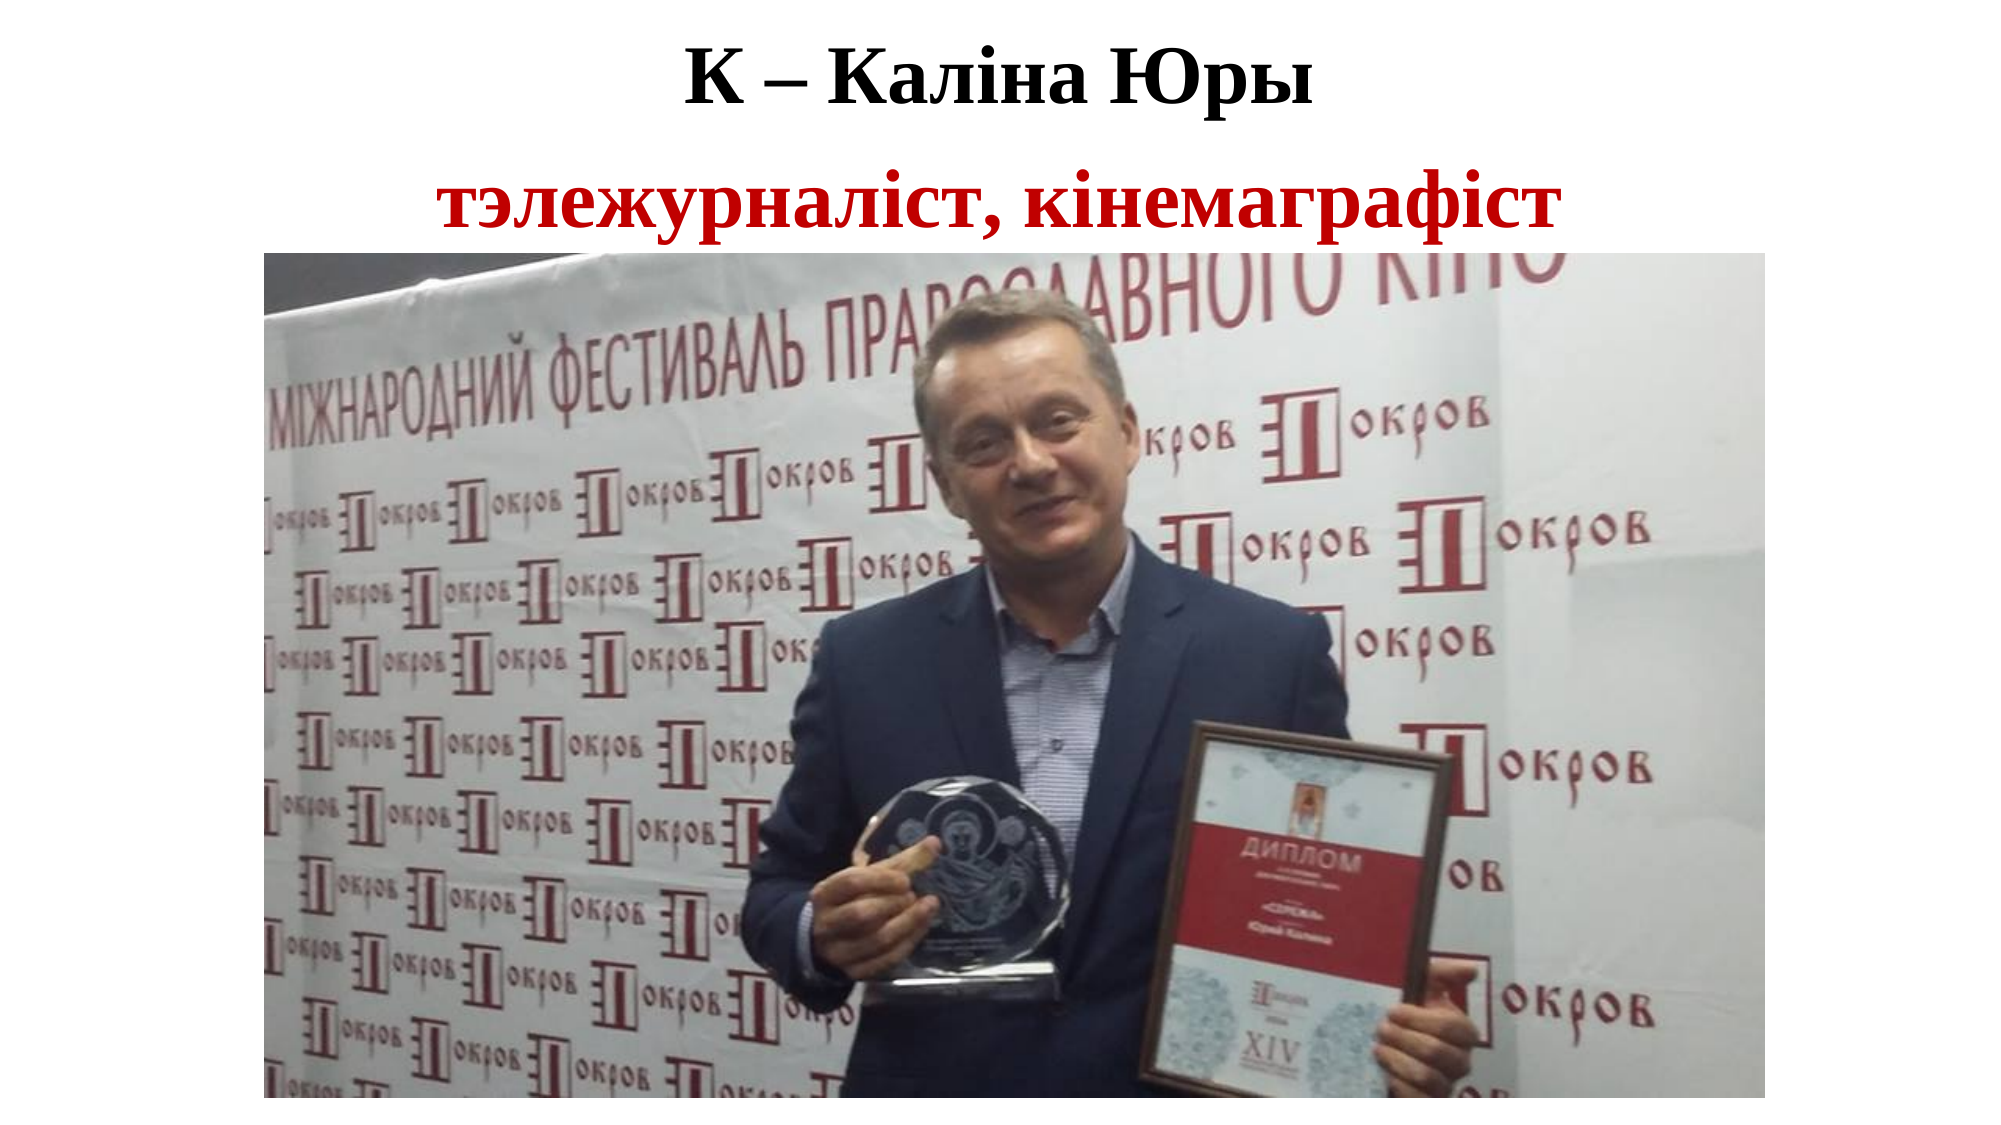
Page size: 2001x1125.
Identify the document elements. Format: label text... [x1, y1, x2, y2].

picture [264, 254, 1765, 1098]
text_box К – Каліна Юры тэлежурналіст, кінемаграфіст [421, 6, 1579, 252]
